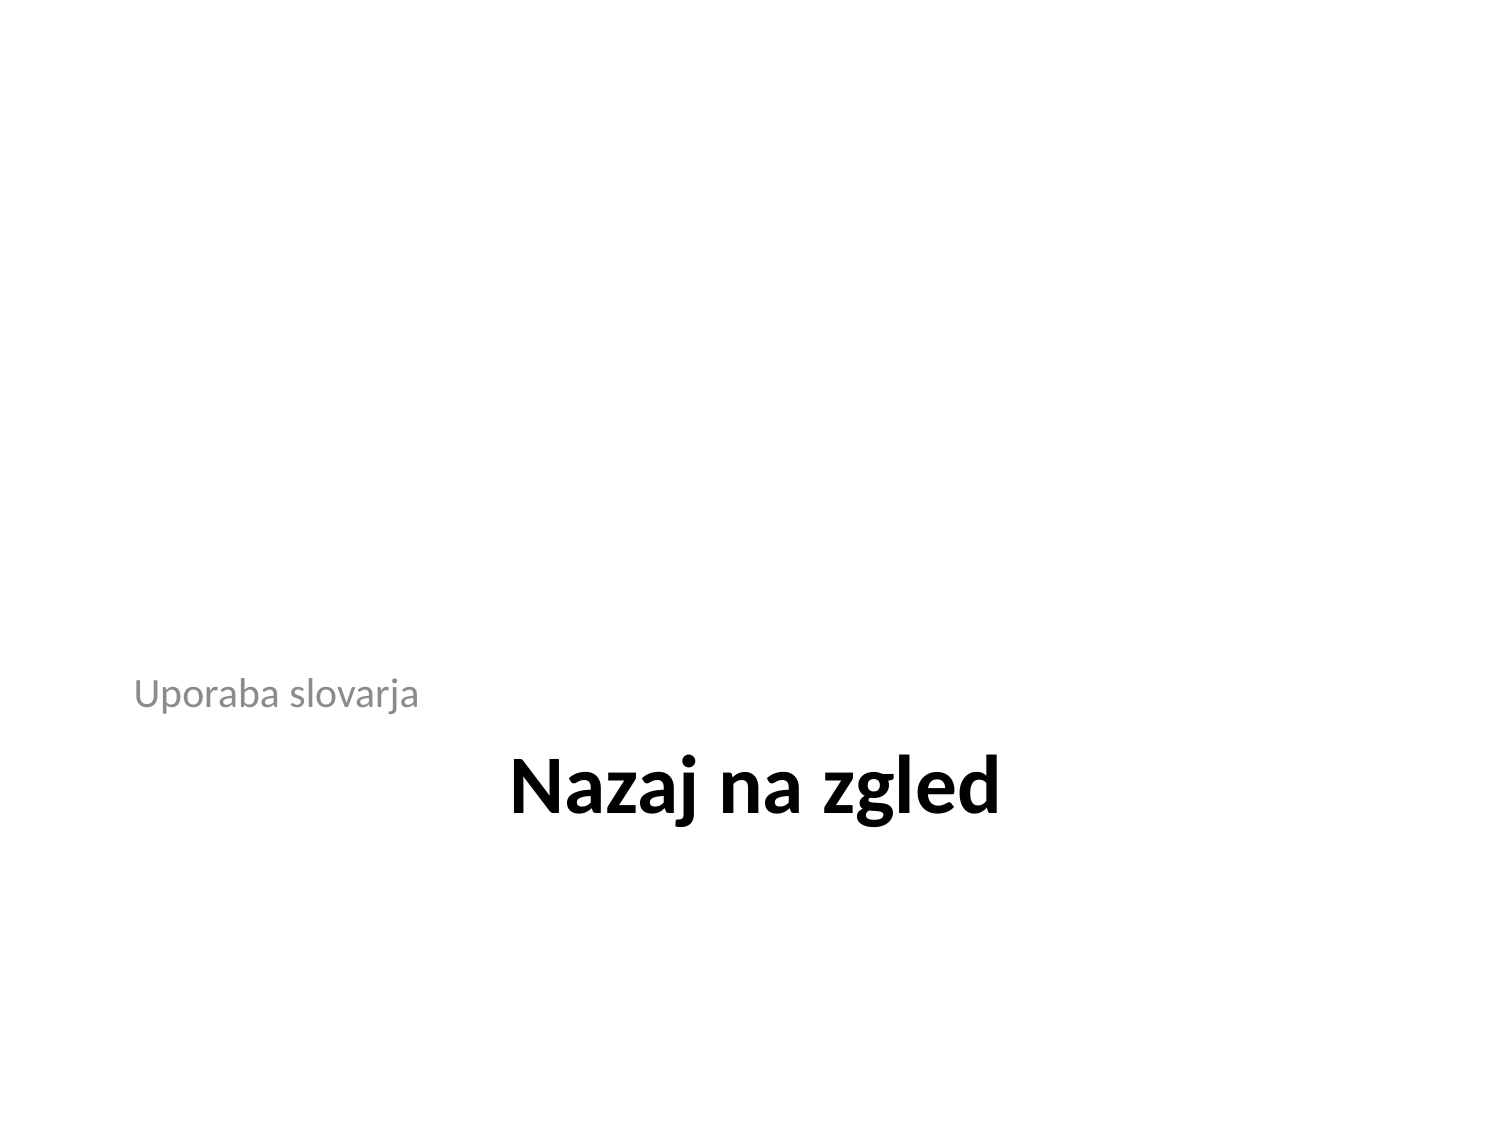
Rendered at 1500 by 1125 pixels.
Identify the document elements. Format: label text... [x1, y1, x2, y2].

title Nazaj na zgled [118, 723, 1394, 947]
list Uporaba slovarja [118, 476, 1394, 723]
